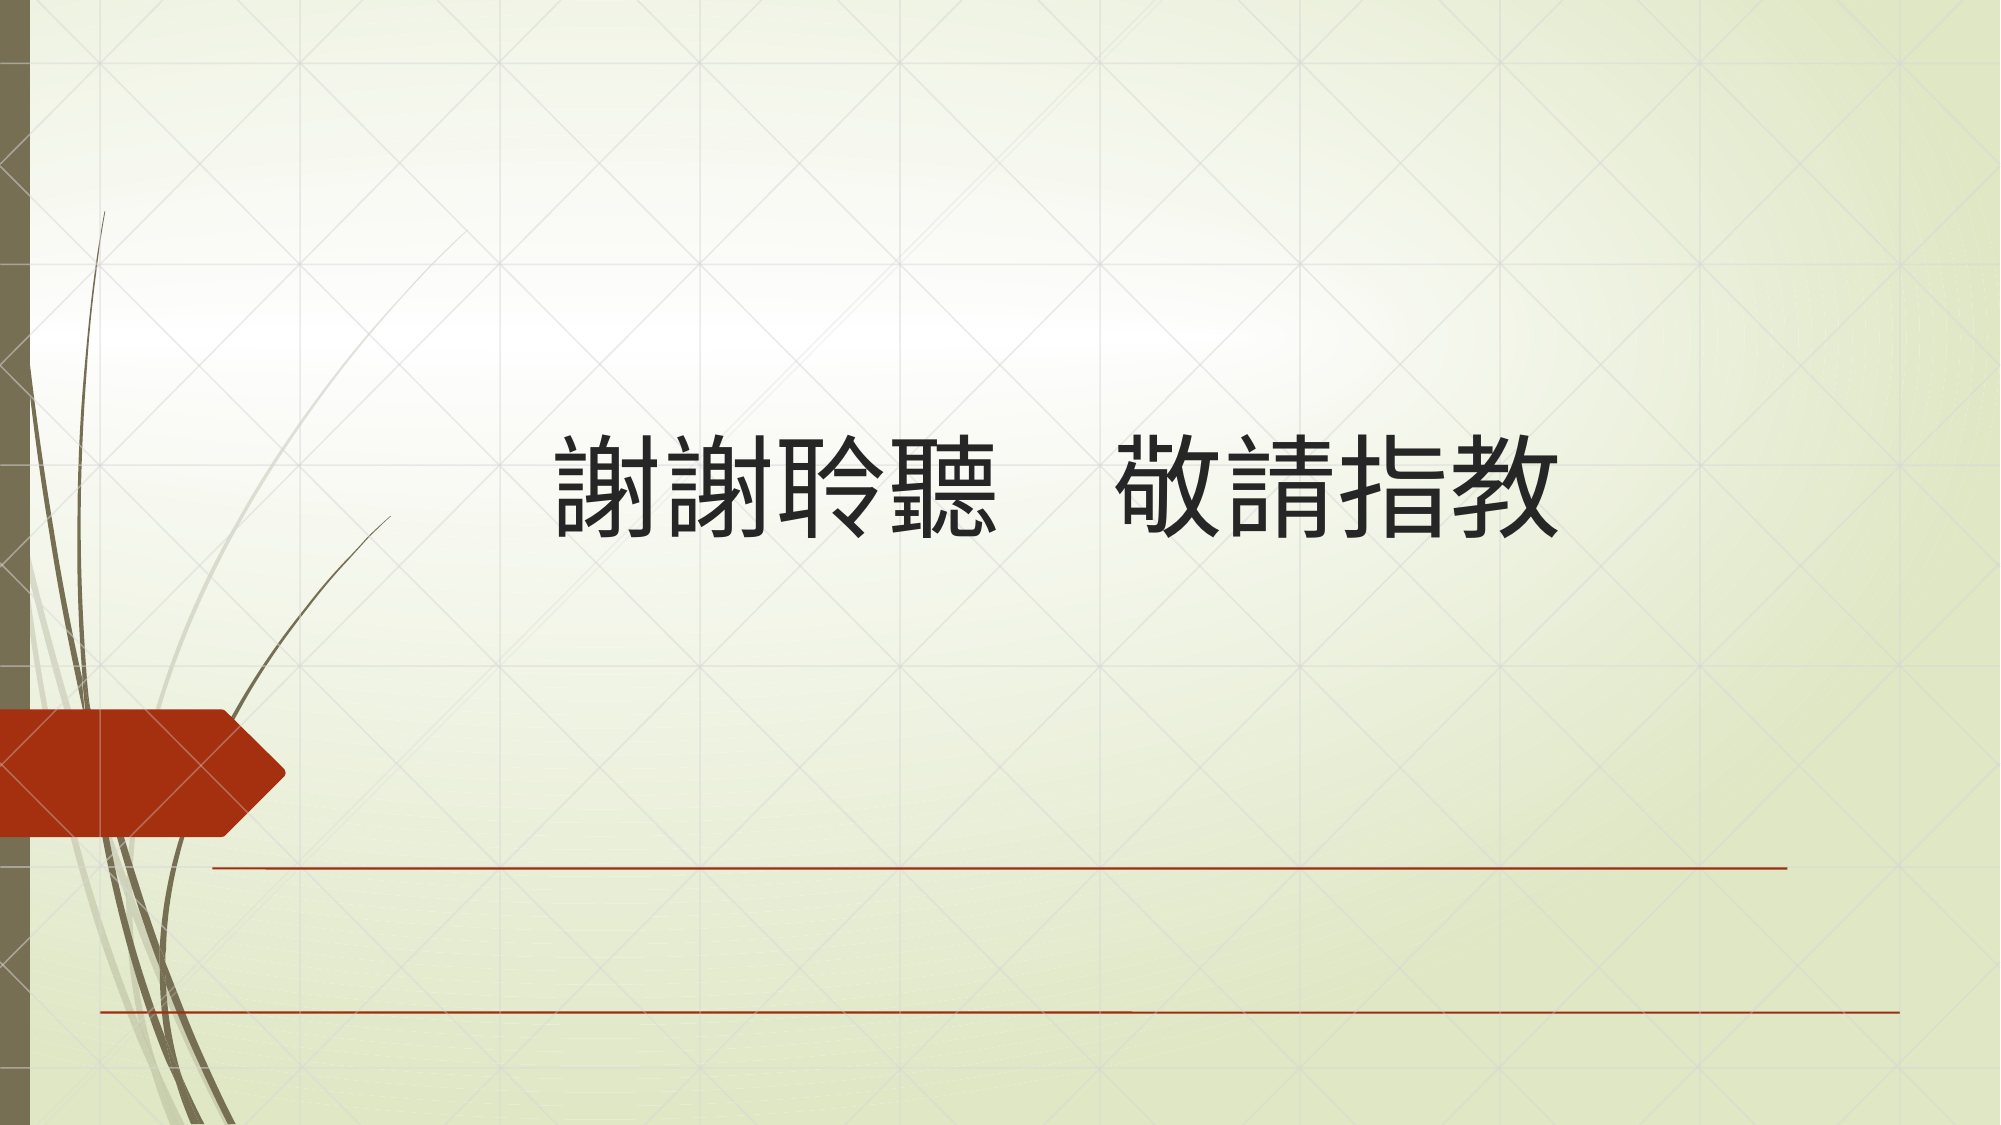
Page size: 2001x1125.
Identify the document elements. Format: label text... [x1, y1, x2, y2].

title 謝謝聆聽 敬請指教 [534, 344, 1716, 560]
